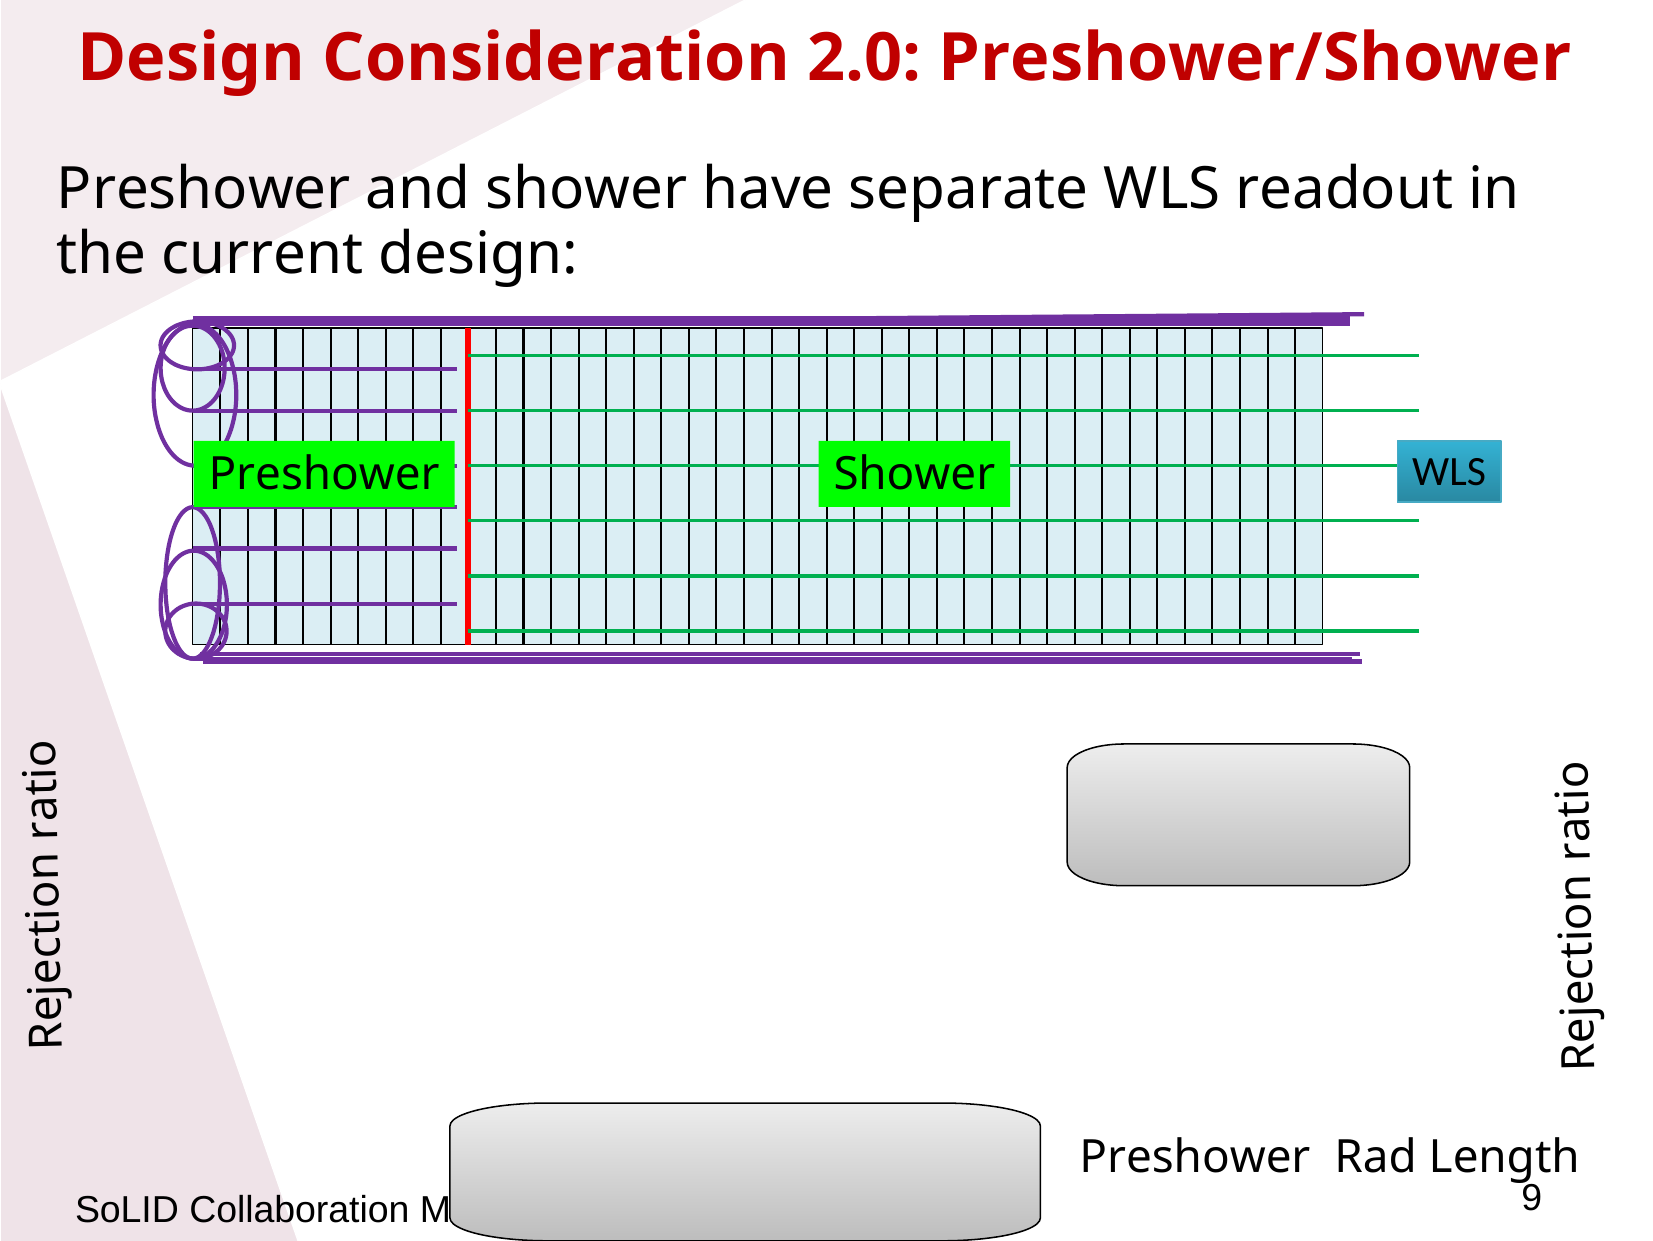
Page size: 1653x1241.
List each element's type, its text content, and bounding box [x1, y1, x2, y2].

text_box [525, 578, 550, 629]
text_box [1048, 633, 1074, 645]
text_box [1103, 467, 1129, 519]
text_box [1269, 412, 1294, 464]
text_box [1103, 327, 1130, 354]
text_box [1158, 578, 1184, 629]
text_box [1269, 633, 1294, 645]
text_box [1296, 412, 1323, 464]
text_box [800, 327, 827, 354]
text_box [471, 578, 495, 629]
text_box [993, 467, 1019, 519]
text_box [230, 413, 247, 440]
text_box [414, 606, 440, 645]
text_box [277, 509, 302, 546]
text_box [471, 412, 495, 464]
text_box [910, 507, 936, 519]
text_box [993, 357, 1019, 409]
text_box [1269, 357, 1294, 409]
text_box [607, 633, 633, 645]
text_box [1131, 467, 1156, 519]
text_box [1067, 743, 1410, 886]
text_box [497, 578, 522, 629]
text_box [883, 633, 908, 645]
text_box [332, 606, 357, 645]
text_box [1296, 327, 1323, 354]
text_box [1213, 633, 1239, 645]
text_box [828, 507, 853, 519]
text_box [745, 327, 772, 354]
text_box [690, 522, 715, 574]
text_box [1048, 467, 1074, 519]
text_box [525, 327, 551, 354]
text_box [662, 522, 688, 574]
text_box [1241, 412, 1267, 464]
text_box [883, 507, 908, 519]
text_box [192, 606, 215, 645]
text_box [387, 413, 412, 440]
text_box [662, 633, 688, 645]
text_box [208, 398, 219, 409]
text_box [1186, 633, 1211, 645]
text_box [525, 633, 550, 645]
text_box [277, 413, 302, 440]
text_box [249, 413, 274, 440]
text_box [993, 578, 1019, 629]
text_box [1269, 522, 1294, 574]
text_box [910, 578, 936, 629]
text_box [277, 551, 302, 602]
text_box [1021, 412, 1046, 464]
text_box [552, 412, 578, 464]
text_box [387, 551, 412, 602]
text_box [359, 327, 386, 367]
text_box [332, 413, 357, 440]
text_box [1131, 357, 1156, 409]
text_box [359, 413, 385, 440]
text_box Preshower Rad Length [1064, 1123, 1613, 1190]
text_box [525, 357, 550, 409]
text_box [938, 357, 963, 409]
text_box [497, 357, 522, 409]
text_box [773, 578, 798, 629]
text_box [1241, 327, 1268, 354]
text_box [607, 357, 633, 409]
text_box [717, 578, 743, 629]
text_box [938, 633, 963, 645]
text_box [635, 327, 661, 354]
text_box [221, 331, 231, 350]
text_box [607, 578, 633, 629]
text_box [277, 371, 302, 409]
text_box [662, 467, 688, 519]
text_box [414, 551, 440, 602]
text_box [525, 522, 550, 574]
text_box [1076, 467, 1101, 519]
text_box [717, 522, 743, 574]
text_box [304, 606, 330, 645]
text_box [828, 522, 853, 574]
text_box [607, 522, 633, 574]
text_box [226, 606, 247, 645]
text_box [1021, 327, 1047, 354]
text_box [1158, 327, 1185, 354]
text_box [1021, 357, 1046, 409]
text_box [1021, 522, 1046, 574]
text_box Preshower [193, 440, 455, 507]
text_box [883, 327, 909, 354]
text_box [1213, 327, 1240, 354]
text_box [690, 327, 716, 354]
text_box [828, 578, 853, 629]
text_box [690, 467, 715, 519]
text_box [332, 371, 357, 409]
text_box [690, 633, 715, 645]
text_box [1296, 522, 1323, 574]
text_box [1076, 327, 1102, 354]
text_box [304, 509, 330, 546]
text_box [249, 327, 276, 367]
text_box [965, 633, 991, 645]
text_box [938, 412, 963, 440]
text_box [1076, 357, 1101, 409]
text_box [607, 412, 633, 464]
text_box [277, 327, 303, 367]
text_box [855, 412, 881, 440]
text_box [965, 412, 991, 440]
text_box [855, 507, 881, 519]
text_box [1186, 578, 1211, 629]
text_box [1158, 412, 1184, 464]
text_box [1213, 467, 1239, 519]
text_box [745, 522, 771, 574]
text_box [1241, 633, 1267, 645]
text_box [717, 467, 743, 519]
text_box [993, 522, 1019, 574]
text_box [204, 509, 219, 542]
text_box [717, 633, 743, 645]
text_box [938, 507, 963, 519]
text_box [580, 522, 605, 574]
text_box [1241, 357, 1267, 409]
text_box [1048, 327, 1075, 354]
text_box [1158, 633, 1184, 645]
text_box [635, 357, 660, 409]
text_box [745, 633, 771, 645]
text_box Shower [818, 440, 1011, 507]
text_box [883, 412, 908, 440]
text_box [1241, 467, 1267, 519]
text_box Rejection ratio [4, 678, 80, 1067]
text_box [1296, 467, 1323, 519]
text_box [414, 371, 440, 409]
text_box [332, 509, 357, 546]
text_box [910, 633, 936, 645]
text_box [1241, 522, 1267, 574]
text_box [938, 327, 964, 354]
text_box [387, 509, 412, 546]
text_box [1213, 578, 1239, 629]
text_box [883, 578, 908, 629]
text_box [1296, 357, 1323, 409]
text_box [800, 522, 826, 574]
text_box [580, 633, 605, 645]
text_box [1131, 327, 1157, 354]
text_box [635, 412, 660, 464]
text_box [965, 522, 991, 574]
text_box [855, 633, 881, 645]
text_box [800, 357, 826, 409]
text_box [662, 327, 689, 354]
text_box [359, 509, 385, 546]
text_box [745, 467, 771, 519]
text_box [965, 357, 991, 409]
text_box [221, 509, 247, 546]
text_box [745, 412, 771, 464]
text_box [910, 412, 936, 440]
text_box [359, 371, 385, 409]
text_box [497, 327, 524, 354]
text_box [662, 357, 688, 409]
text_box [800, 578, 826, 629]
text_box [1103, 633, 1129, 645]
text_box [883, 522, 908, 574]
text_box [221, 371, 234, 409]
text_box [773, 633, 798, 645]
text_box [965, 507, 991, 519]
text_box [580, 578, 605, 629]
text_box [387, 606, 412, 645]
text_box [525, 412, 550, 464]
text_box [471, 633, 495, 645]
text_box [800, 412, 826, 464]
text_box [552, 327, 579, 354]
text_box [717, 412, 743, 464]
text_box [414, 327, 441, 367]
text_box [993, 412, 1019, 464]
text_box [192, 413, 219, 463]
text_box [1048, 578, 1074, 629]
text_box [910, 327, 937, 354]
text_box [635, 578, 660, 629]
text_box [249, 606, 274, 645]
text_box [1186, 412, 1211, 464]
text_box [1213, 412, 1239, 464]
text_box [1213, 522, 1239, 574]
text_box [965, 578, 991, 629]
text_box [993, 633, 1019, 645]
text_box [387, 371, 412, 409]
text_box [662, 412, 688, 464]
text_box [773, 522, 798, 574]
text_box [828, 633, 853, 645]
text_box [607, 467, 633, 519]
text_box [717, 327, 744, 354]
text_box [1021, 633, 1046, 645]
text_box [414, 413, 440, 440]
text_box [1103, 357, 1129, 409]
text_box [1213, 357, 1239, 409]
text_box [387, 327, 413, 367]
text_box [690, 357, 715, 409]
text_box [855, 578, 881, 629]
text_box [1021, 578, 1046, 629]
text_box Preshower and shower have separate WLS readout in the current design: [42, 149, 1630, 295]
text_box [938, 578, 963, 629]
text_box [828, 357, 853, 409]
text_box [773, 412, 798, 464]
text_box [552, 357, 578, 409]
text_box [828, 327, 854, 354]
text_box [206, 551, 216, 559]
text_box [1103, 412, 1129, 464]
title Design Consideration 2.0: Preshower/Shower [0, 13, 1651, 152]
text_box [359, 551, 385, 602]
text_box [773, 327, 799, 354]
text_box [1076, 578, 1101, 629]
text_box [497, 522, 522, 574]
text_box [635, 633, 660, 645]
text_box [828, 412, 853, 440]
text_box [304, 371, 330, 409]
text_box [304, 327, 331, 367]
text_box [1241, 578, 1267, 629]
text_box [1186, 357, 1211, 409]
text_box [449, 1103, 1041, 1241]
text_box [192, 371, 219, 408]
text_box [800, 633, 826, 645]
text_box [717, 357, 743, 409]
text_box [1048, 412, 1074, 464]
text_box [249, 509, 274, 546]
text_box [1269, 578, 1294, 629]
text_box [525, 467, 550, 519]
text_box [442, 327, 470, 645]
text_box [471, 522, 495, 574]
text_box [414, 509, 440, 546]
text_box WLS [1397, 440, 1502, 503]
text_box [1158, 522, 1184, 574]
text_box [580, 467, 605, 519]
text_box [332, 551, 357, 602]
text_box [552, 578, 578, 629]
text_box [497, 467, 522, 519]
text_box [635, 467, 660, 519]
text_box [1158, 467, 1184, 519]
text_box [497, 412, 522, 464]
text_box [800, 467, 826, 519]
text_box [1103, 578, 1129, 629]
text_box [249, 371, 274, 409]
text_box [938, 522, 963, 574]
text_box [690, 412, 715, 464]
text_box [1131, 522, 1156, 574]
text_box [855, 327, 882, 354]
text_box [910, 522, 936, 574]
text_box [237, 371, 247, 409]
text_box [212, 623, 219, 645]
text_box [192, 553, 217, 602]
text_box [221, 413, 232, 440]
text_box [965, 327, 992, 354]
text_box [1103, 522, 1129, 574]
text_box [1076, 633, 1101, 645]
text_box [1131, 578, 1156, 629]
text_box [773, 467, 798, 519]
text_box [773, 357, 798, 409]
text_box [552, 467, 578, 519]
text_box [1131, 412, 1156, 464]
text_box [249, 551, 274, 602]
text_box [227, 327, 248, 367]
text_box [552, 633, 578, 645]
text_box [855, 357, 881, 409]
text_box [1076, 412, 1101, 464]
text_box [635, 522, 660, 574]
text_box [497, 633, 522, 645]
text_box [192, 510, 214, 546]
text_box [471, 357, 495, 409]
text_box [993, 327, 1020, 354]
text_box [471, 467, 495, 519]
text_box [690, 578, 715, 629]
text_box [552, 522, 578, 574]
text_box [580, 327, 606, 354]
text_box [304, 551, 330, 602]
text_box [883, 357, 908, 409]
text_box [1076, 522, 1101, 574]
text_box [580, 412, 605, 464]
text_box [277, 606, 302, 645]
text_box [1048, 357, 1074, 409]
text_box [304, 413, 330, 440]
text_box [745, 357, 771, 409]
text_box [1269, 467, 1294, 519]
text_box [1296, 633, 1323, 645]
text_box [855, 522, 881, 574]
text_box [745, 578, 771, 629]
text_box Rejection ratio [1537, 700, 1613, 1088]
text_box [221, 551, 247, 602]
text_box [471, 327, 496, 354]
text_box [1296, 578, 1323, 629]
text_box [1048, 522, 1074, 574]
text_box [1186, 522, 1211, 574]
text_box [910, 357, 936, 409]
text_box [607, 327, 634, 354]
text_box [1021, 467, 1046, 519]
text_box [1131, 633, 1156, 645]
text_box [662, 578, 688, 629]
text_box [332, 327, 358, 367]
text_box [359, 606, 385, 645]
text_box [1158, 357, 1184, 409]
text_box [1186, 327, 1212, 354]
text_box [580, 357, 605, 409]
text_box [1186, 467, 1211, 519]
text_box [192, 328, 219, 367]
text_box [1269, 327, 1295, 354]
